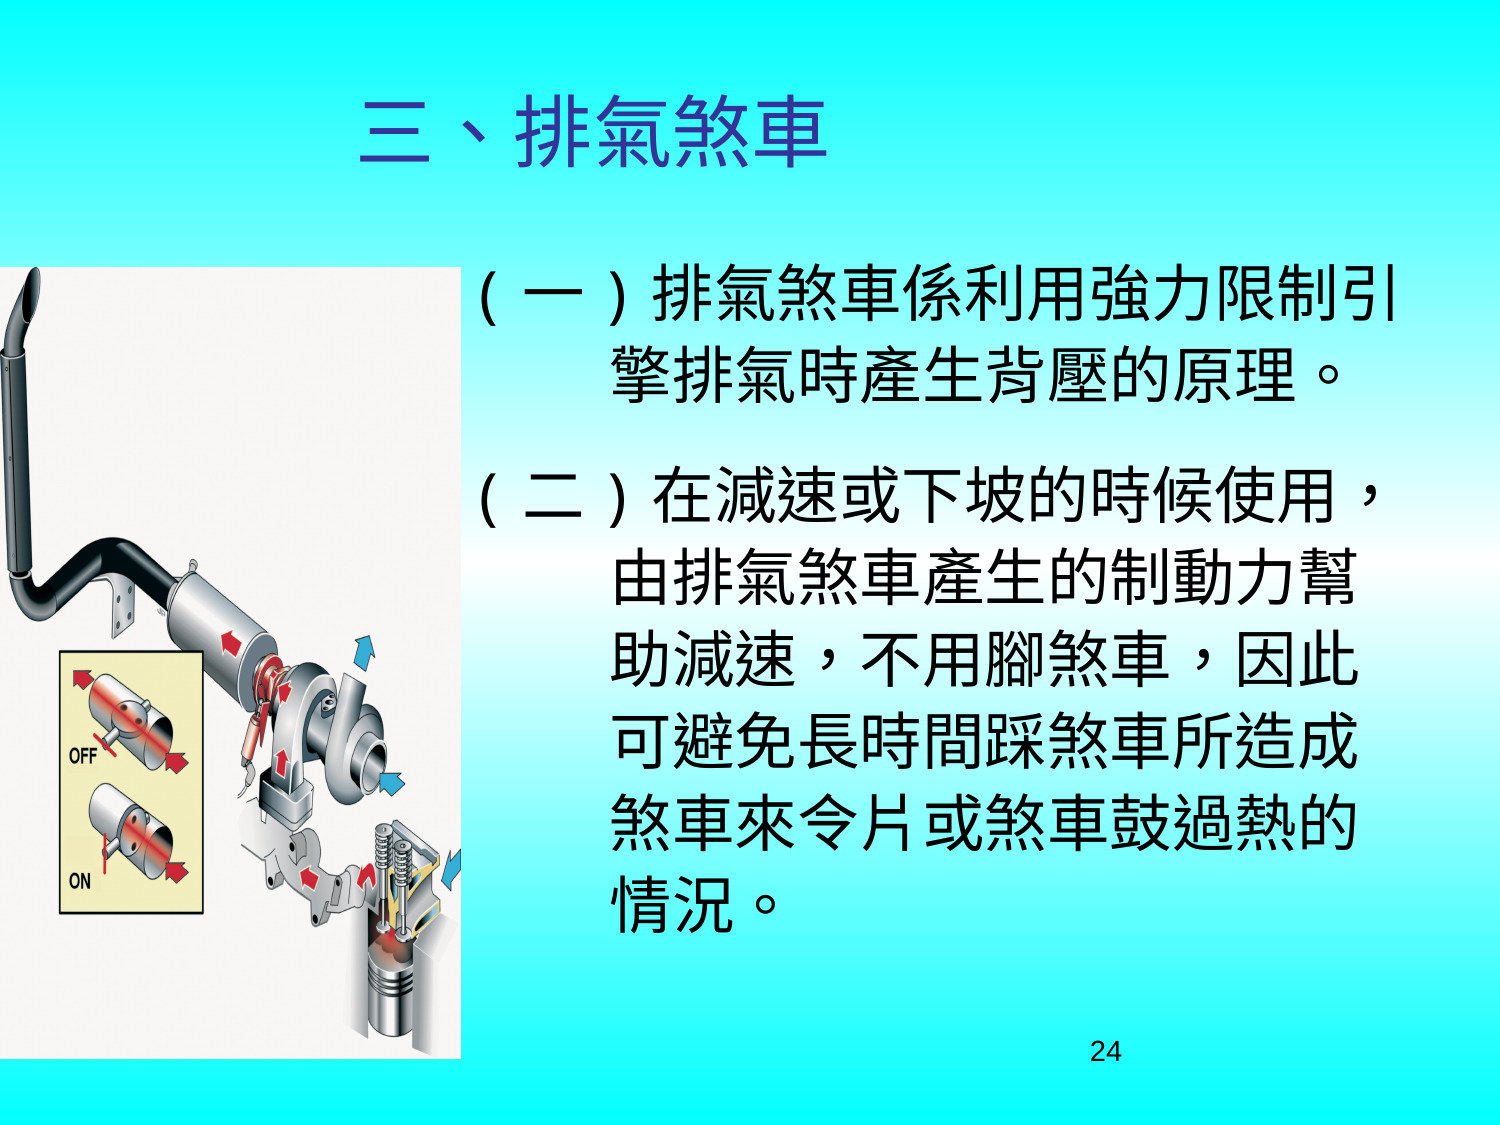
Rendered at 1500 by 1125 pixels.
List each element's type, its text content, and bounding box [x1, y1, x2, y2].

text_box (一)排氣煞車係利用強力限制引 擎排氣時產生背壓的原理。 (二)在減速或下坡的時候使用， 由排氣煞車產生的制動力幫 助減速，不用腳煞車，因此 可避免長時間踩煞車所造成 煞車來令片或煞車鼓過熱的 情況。 [455, 255, 1459, 1023]
text_box [1074, 1024, 1426, 1103]
text_box 三、排氣煞車 [53, 31, 1081, 219]
picture [0, 267, 461, 1059]
